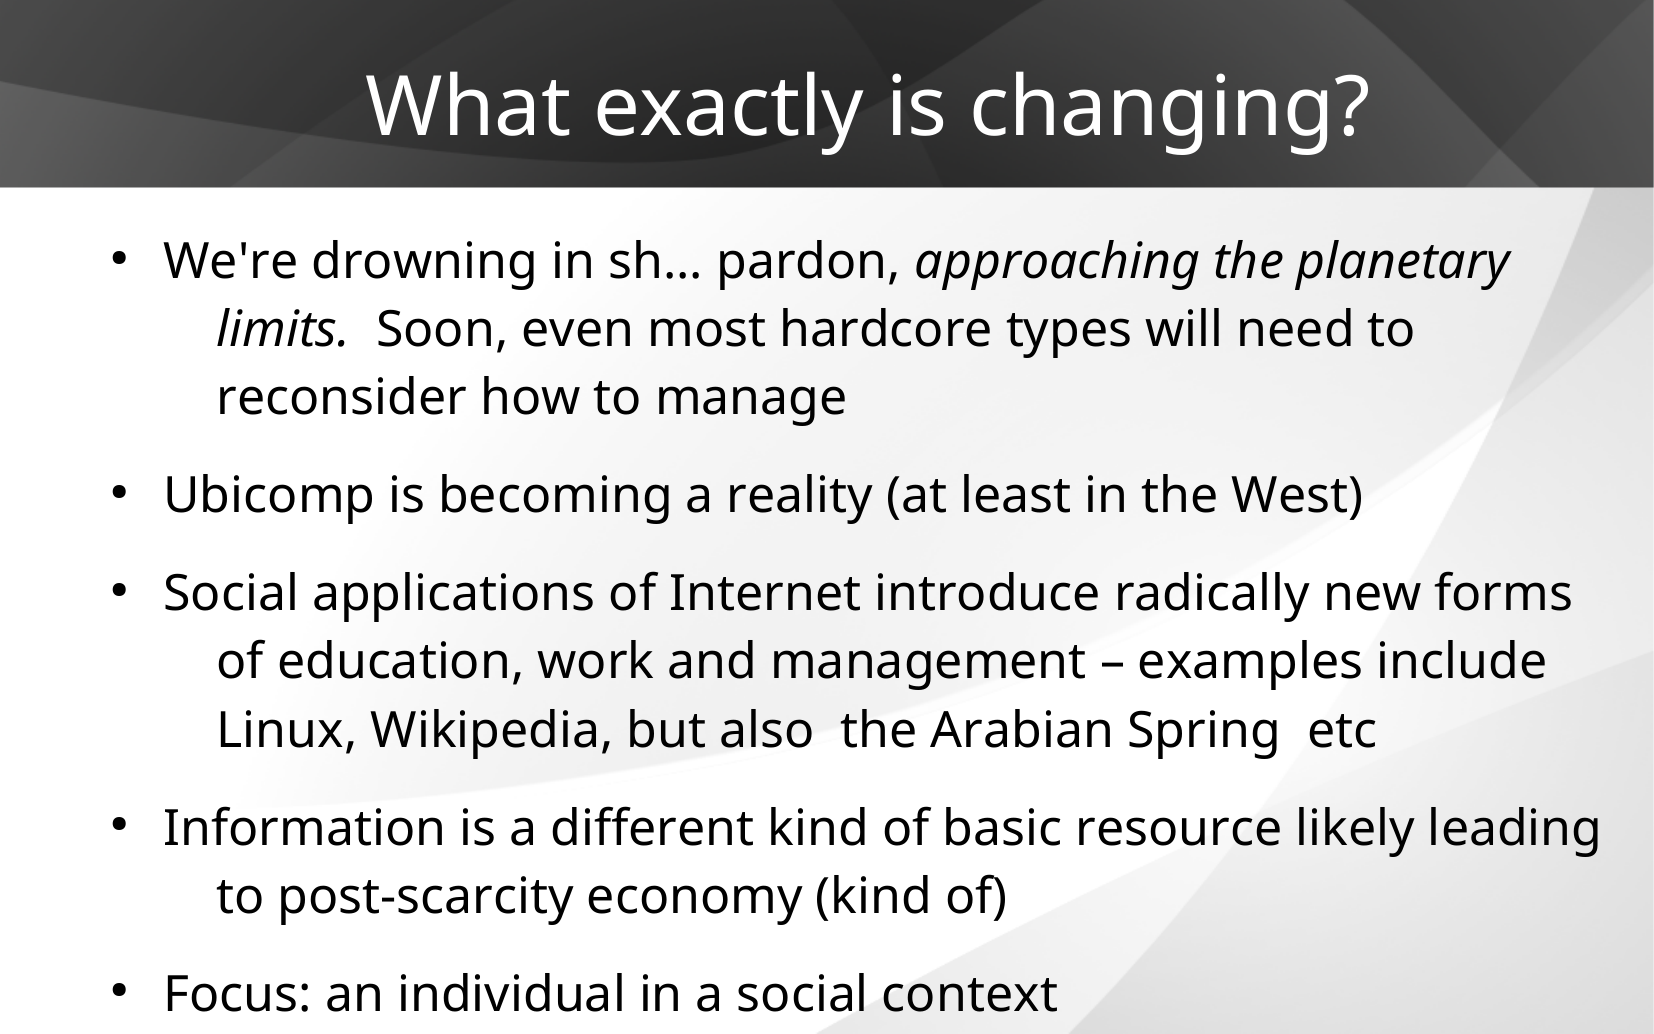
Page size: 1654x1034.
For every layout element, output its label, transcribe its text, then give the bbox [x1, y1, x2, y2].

list We're drowning in sh... pardon, approaching the planetary limits. Soon, even most hardcore types will need to reconsider how to manage Ubicomp is becoming a reality (at least in the West) Social applications of Internet introduce radically new forms of education, work and management – examples include Linux, Wikipedia, but also the Arabian Spring etc Information is a different kind of basic resource likely leading to post-scarcity economy (kind of) Focus: an individual in a social context [75, 225, 1613, 1013]
title What exactly is changing? [124, 0, 1613, 208]
picture [0, 0, 1654, 1034]
